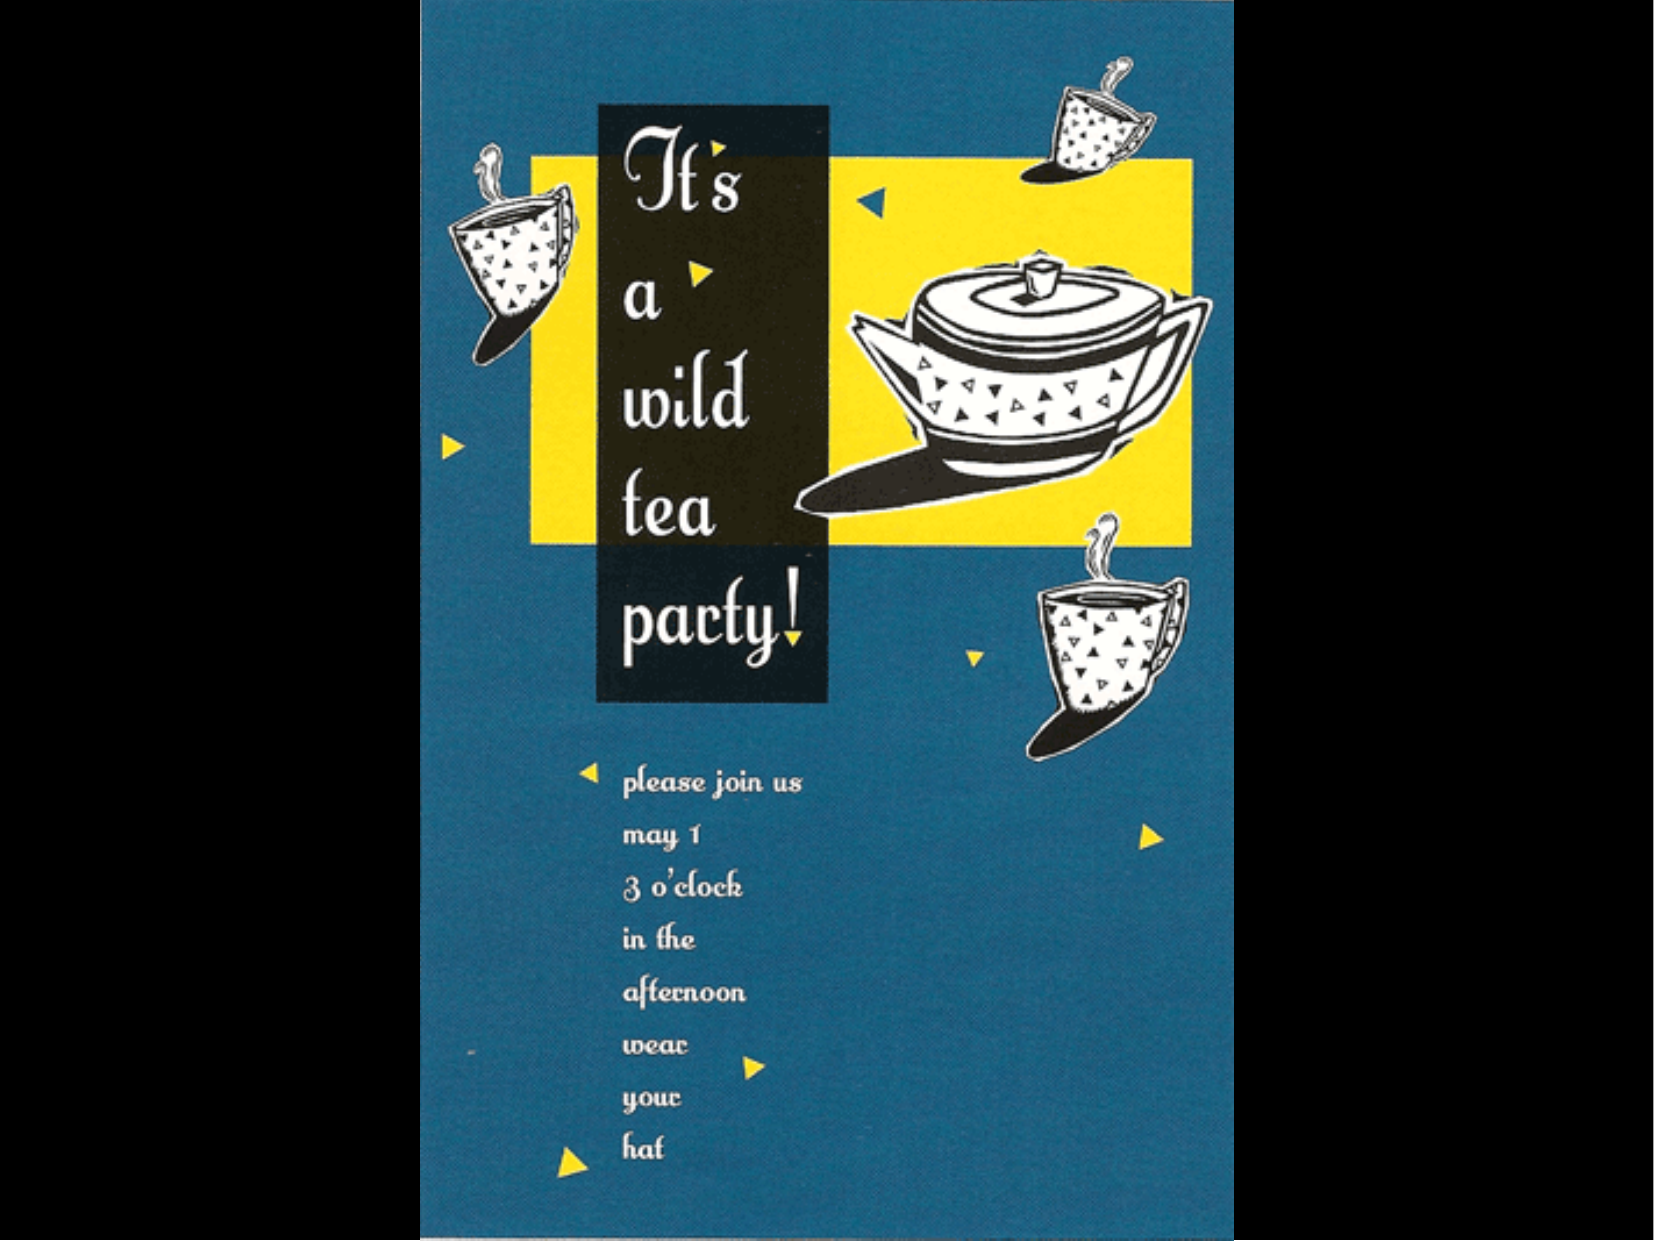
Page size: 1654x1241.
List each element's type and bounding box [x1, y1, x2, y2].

picture [420, 0, 1234, 1241]
